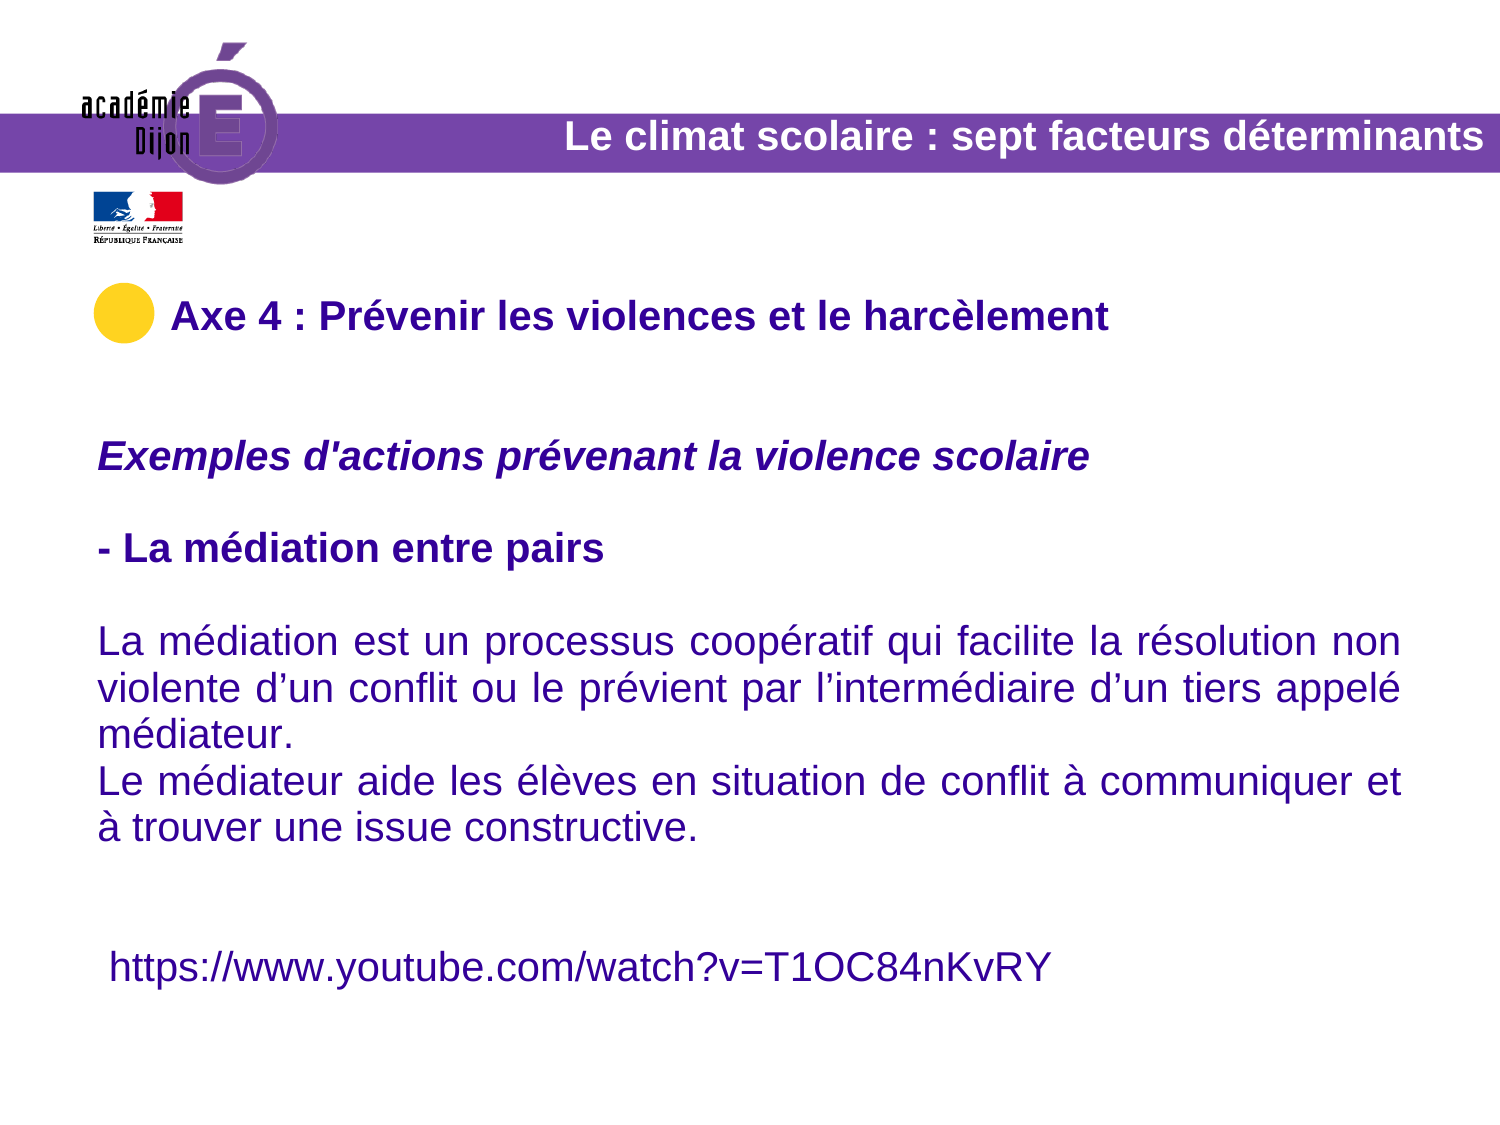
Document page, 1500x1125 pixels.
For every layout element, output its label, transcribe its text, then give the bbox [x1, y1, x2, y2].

text_box Le climat scolaire : sept facteurs déterminants [118, 106, 1500, 182]
text_box [94, 283, 154, 343]
text_box Axe 4 : Prévenir les violences et le harcèlement Exemples d'actions prévenant la violence scolaire - La médiation entre pairs La médiation est un processus coopératif qui facilite la résolution non violente d’un conflit ou le prévient par l’intermédiaire d’un tiers appelé médiateur. Le médiateur aide les élèves en situation de conflit à communiquer et à trouver une issue constructive. https://www.youtube.com/watch?v=T1OC84nKvRY [82, 285, 1418, 1099]
picture [82, 42, 278, 244]
